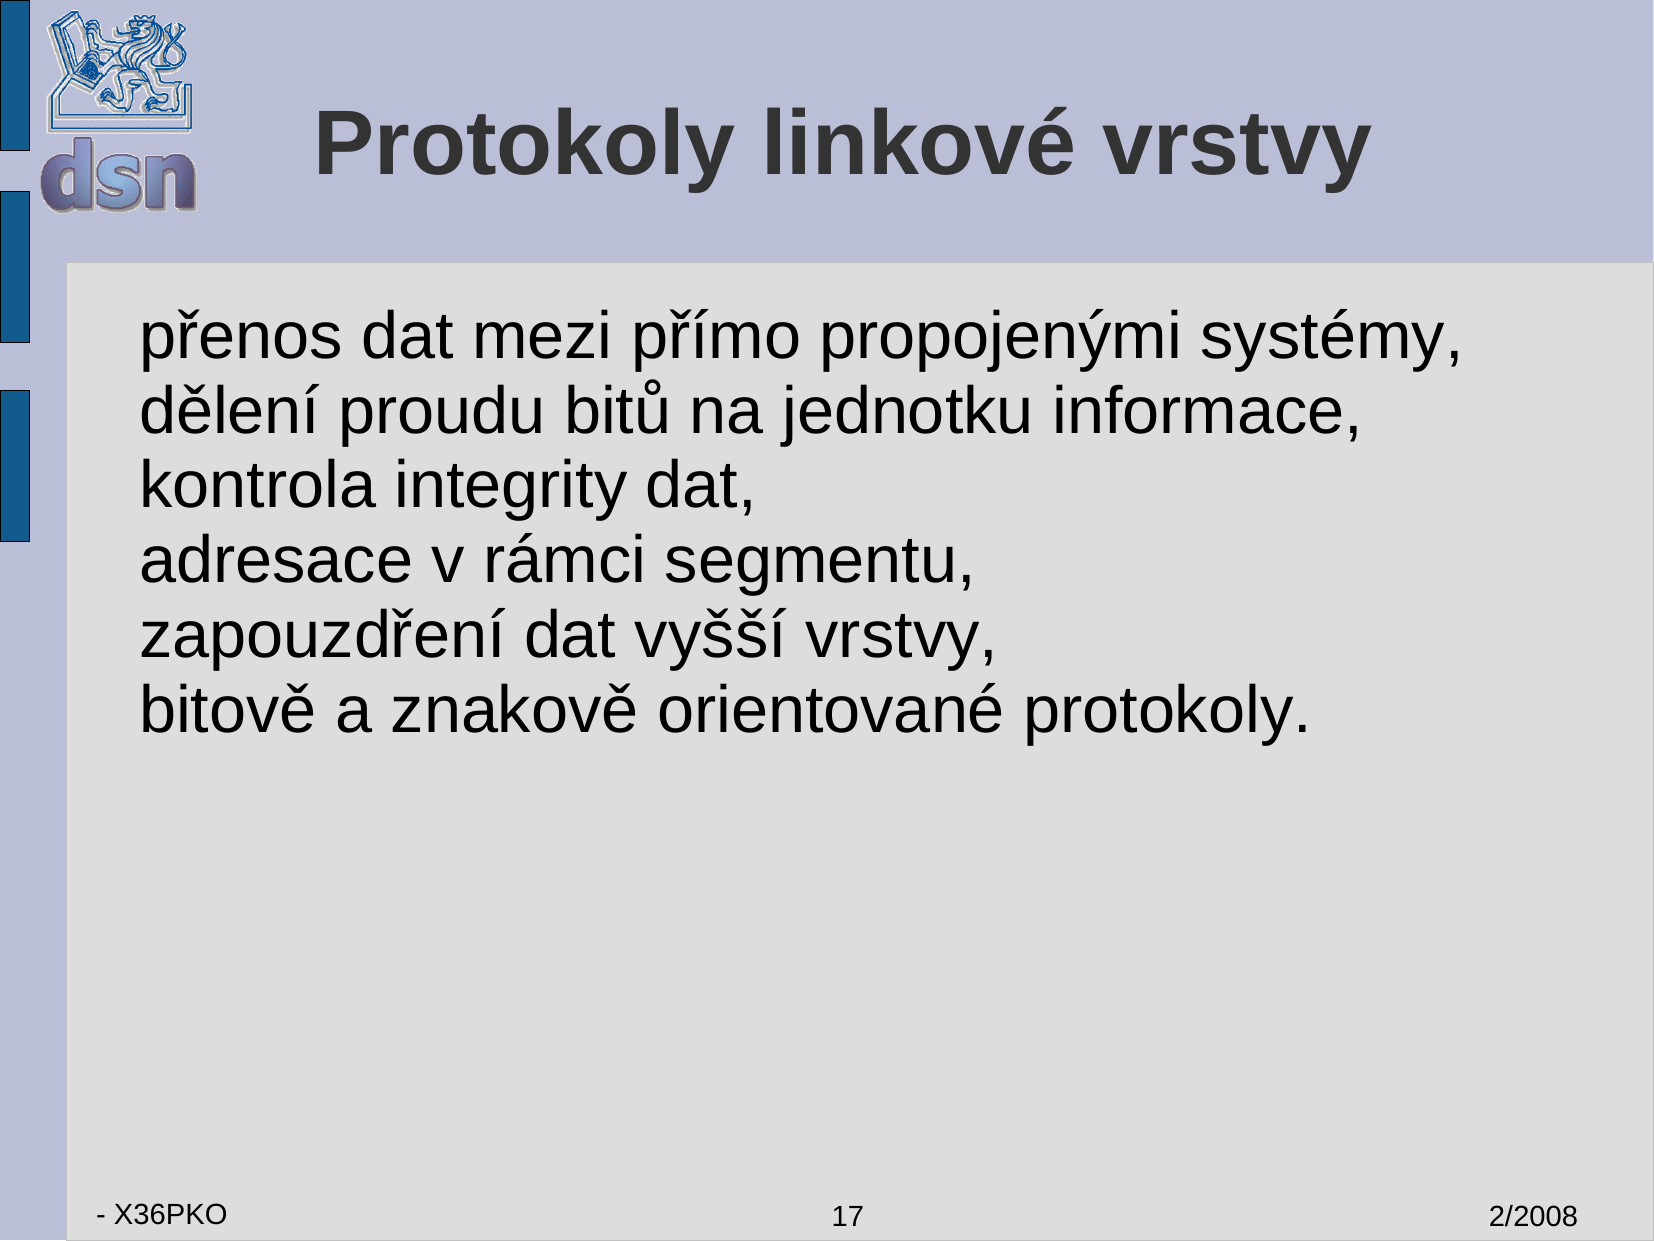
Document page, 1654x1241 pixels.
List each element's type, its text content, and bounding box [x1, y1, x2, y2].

list přenos dat mezi přímo propojenými systémy, dělení proudu bitů na jednotku informace, kontrola integrity dat, adresace v rámci segmentu, zapouzdření dat vyšší vrstvy, bitově a znakově orientované protokoly. [121, 297, 1534, 1126]
picture [10, 10, 223, 230]
title Protokoly linkové vrstvy [210, 39, 1478, 247]
